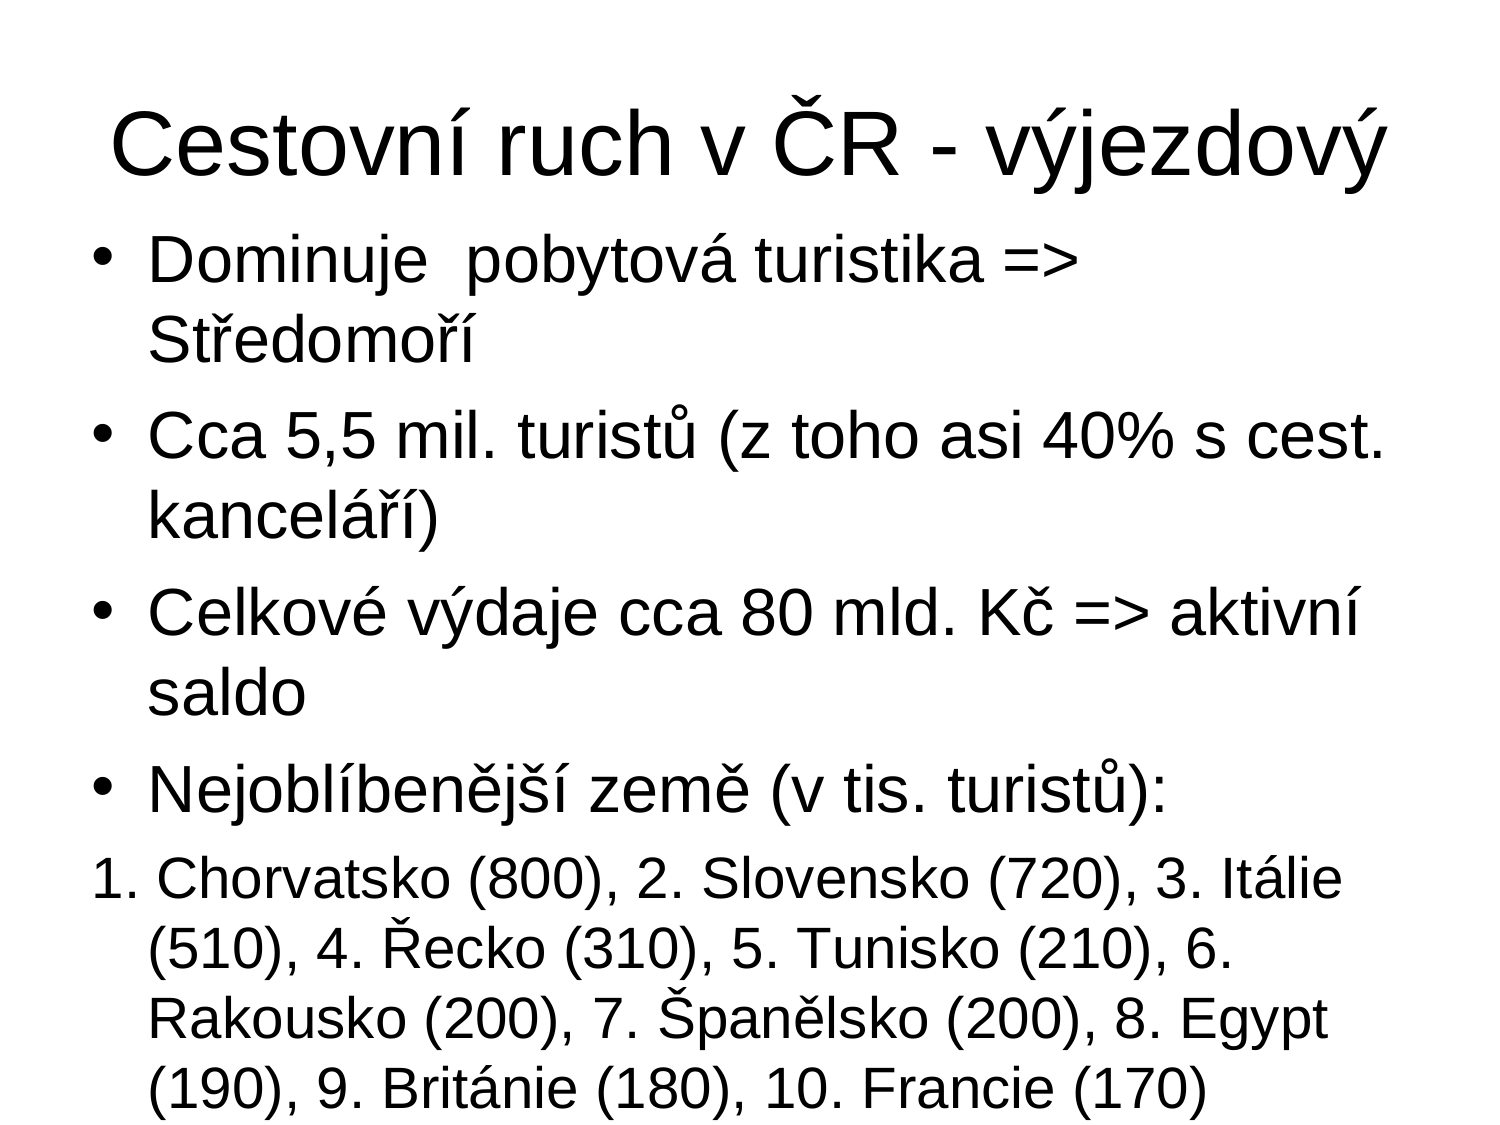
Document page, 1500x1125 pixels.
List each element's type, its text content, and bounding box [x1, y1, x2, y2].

title Cestovní ruch v ČR - výjezdový [75, 45, 1426, 233]
list Dominuje pobytová turistika => Středomoří Cca 5,5 mil. turistů (z toho asi 40% s cest. kanceláří) Celkové výdaje cca 80 mld. Kč => aktivní saldo Nejoblíbenější země (v tis. turistů): 1. Chorvatsko (800), 2. Slovensko (720), 3. Itálie (510), 4. Řecko (310), 5. Tunisko (210), 6. Rakousko (200), 7. Španělsko (200), 8. Egypt (190), 9. Británie (180), 10. Francie (170) [76, 207, 1427, 1125]
